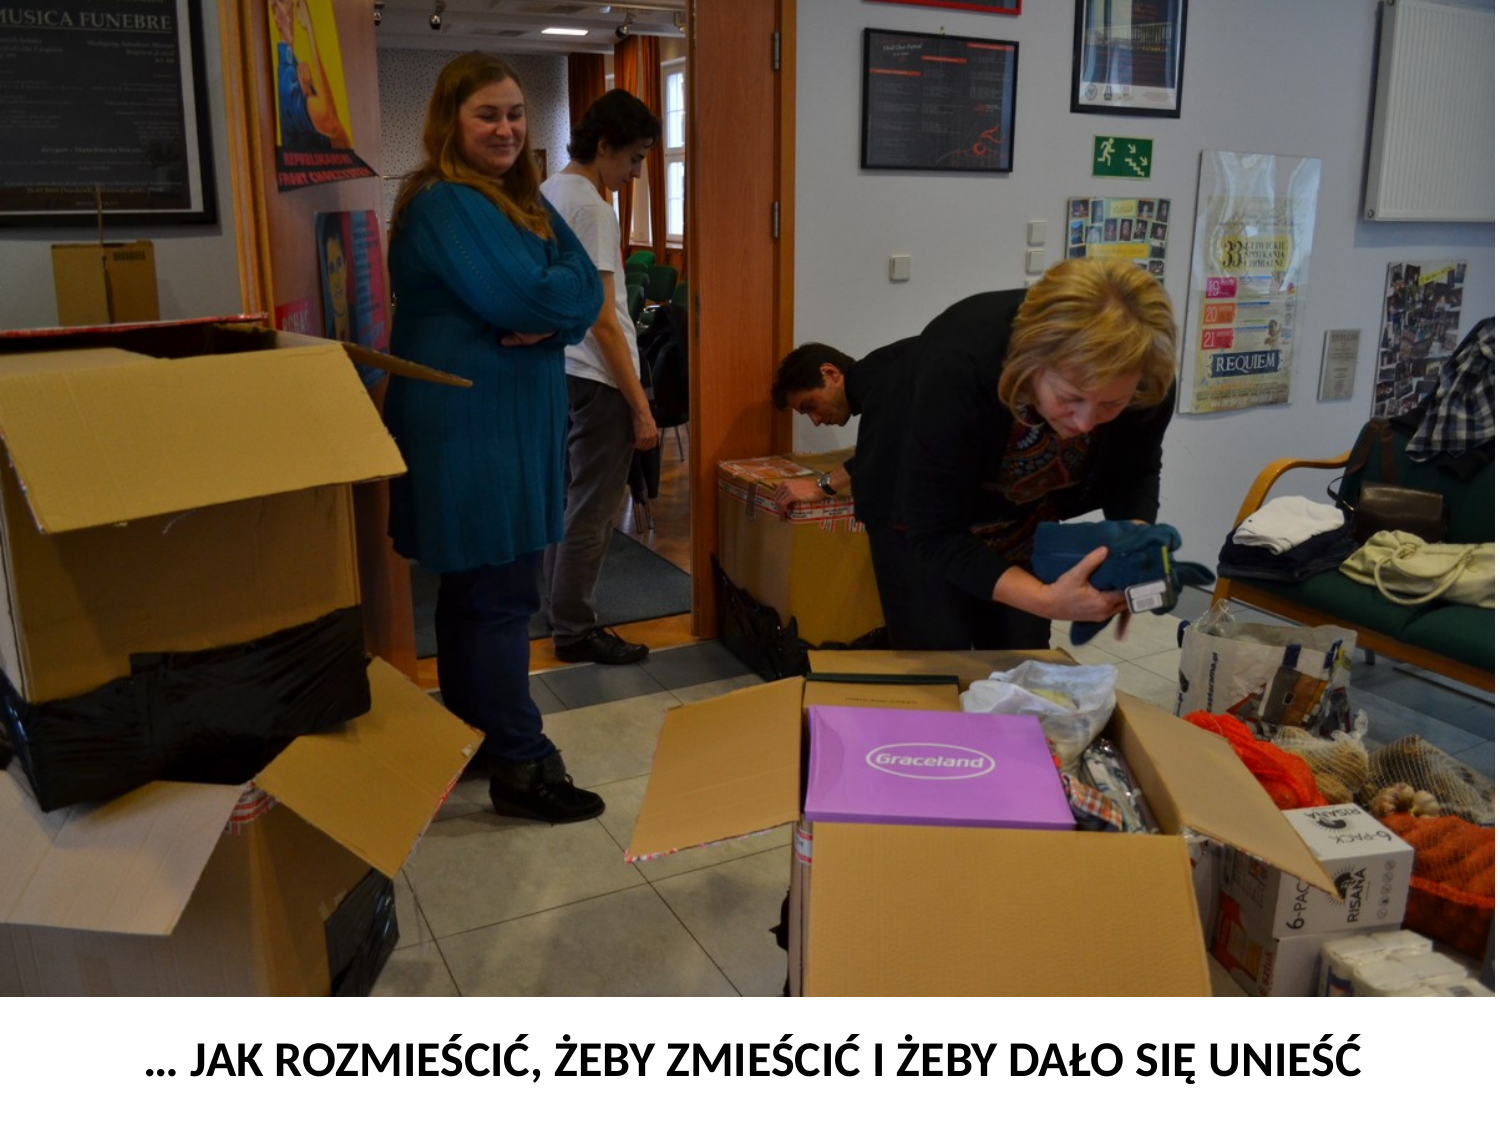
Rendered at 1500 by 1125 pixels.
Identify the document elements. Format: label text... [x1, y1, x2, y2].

text_box … JAK ROZMIEŚCIĆ, ŻEBY ZMIEŚCIĆ I ŻEBY DAŁO SIĘ UNIEŚĆ [129, 1019, 1383, 1094]
picture [0, 0, 1495, 997]
